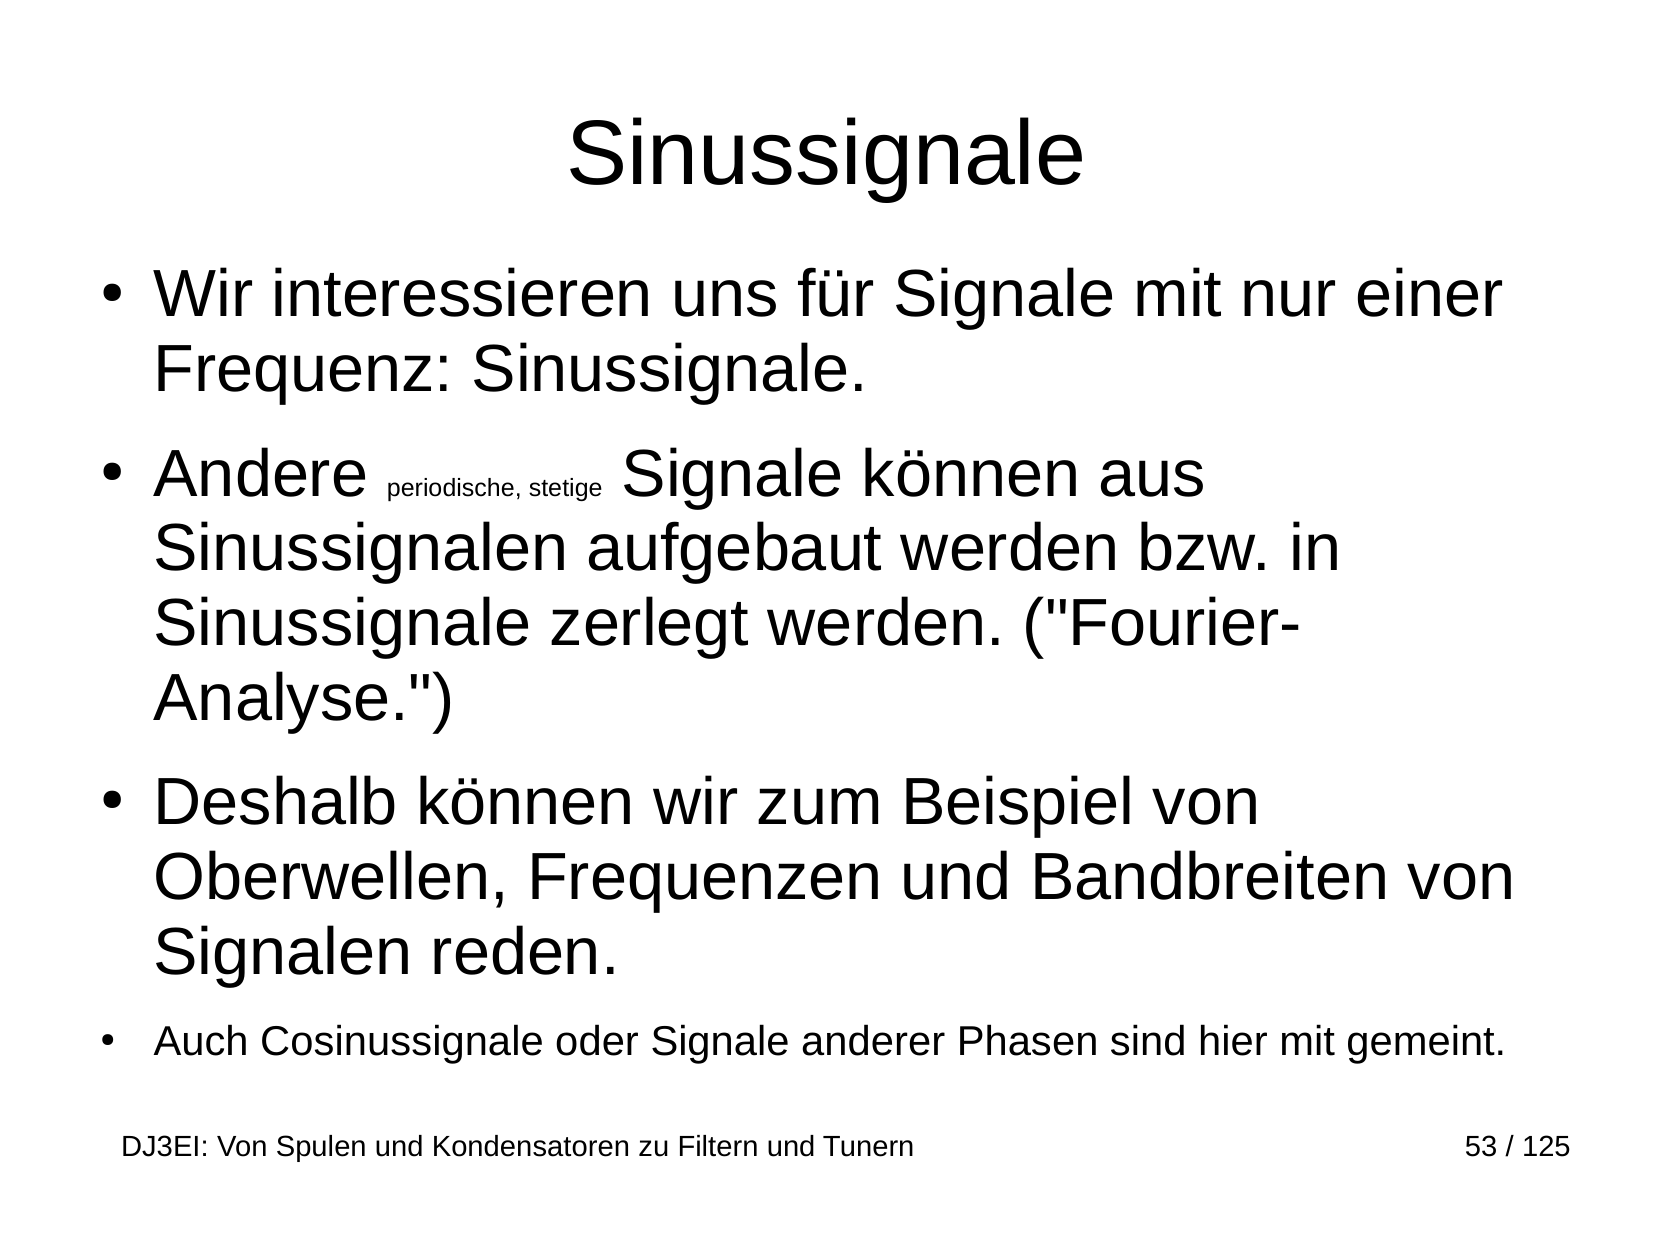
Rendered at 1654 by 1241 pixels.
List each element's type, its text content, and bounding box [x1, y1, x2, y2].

list Wir interessieren uns für Signale mit nur einer Frequenz: Sinussignale. Andere periodische, stetige Signale können aus Sinussignalen aufgebaut werden bzw. in Sinussignale zerlegt werden. ("Fourier-Analyse.") Deshalb können wir zum Beispiel von Oberwellen, Frequenzen und Bandbreiten von Signalen reden. Auch Cosinussignale oder Signale anderer Phasen sind hier mit gemeint. [82, 256, 1571, 1087]
title Sinussignale [82, 49, 1571, 256]
